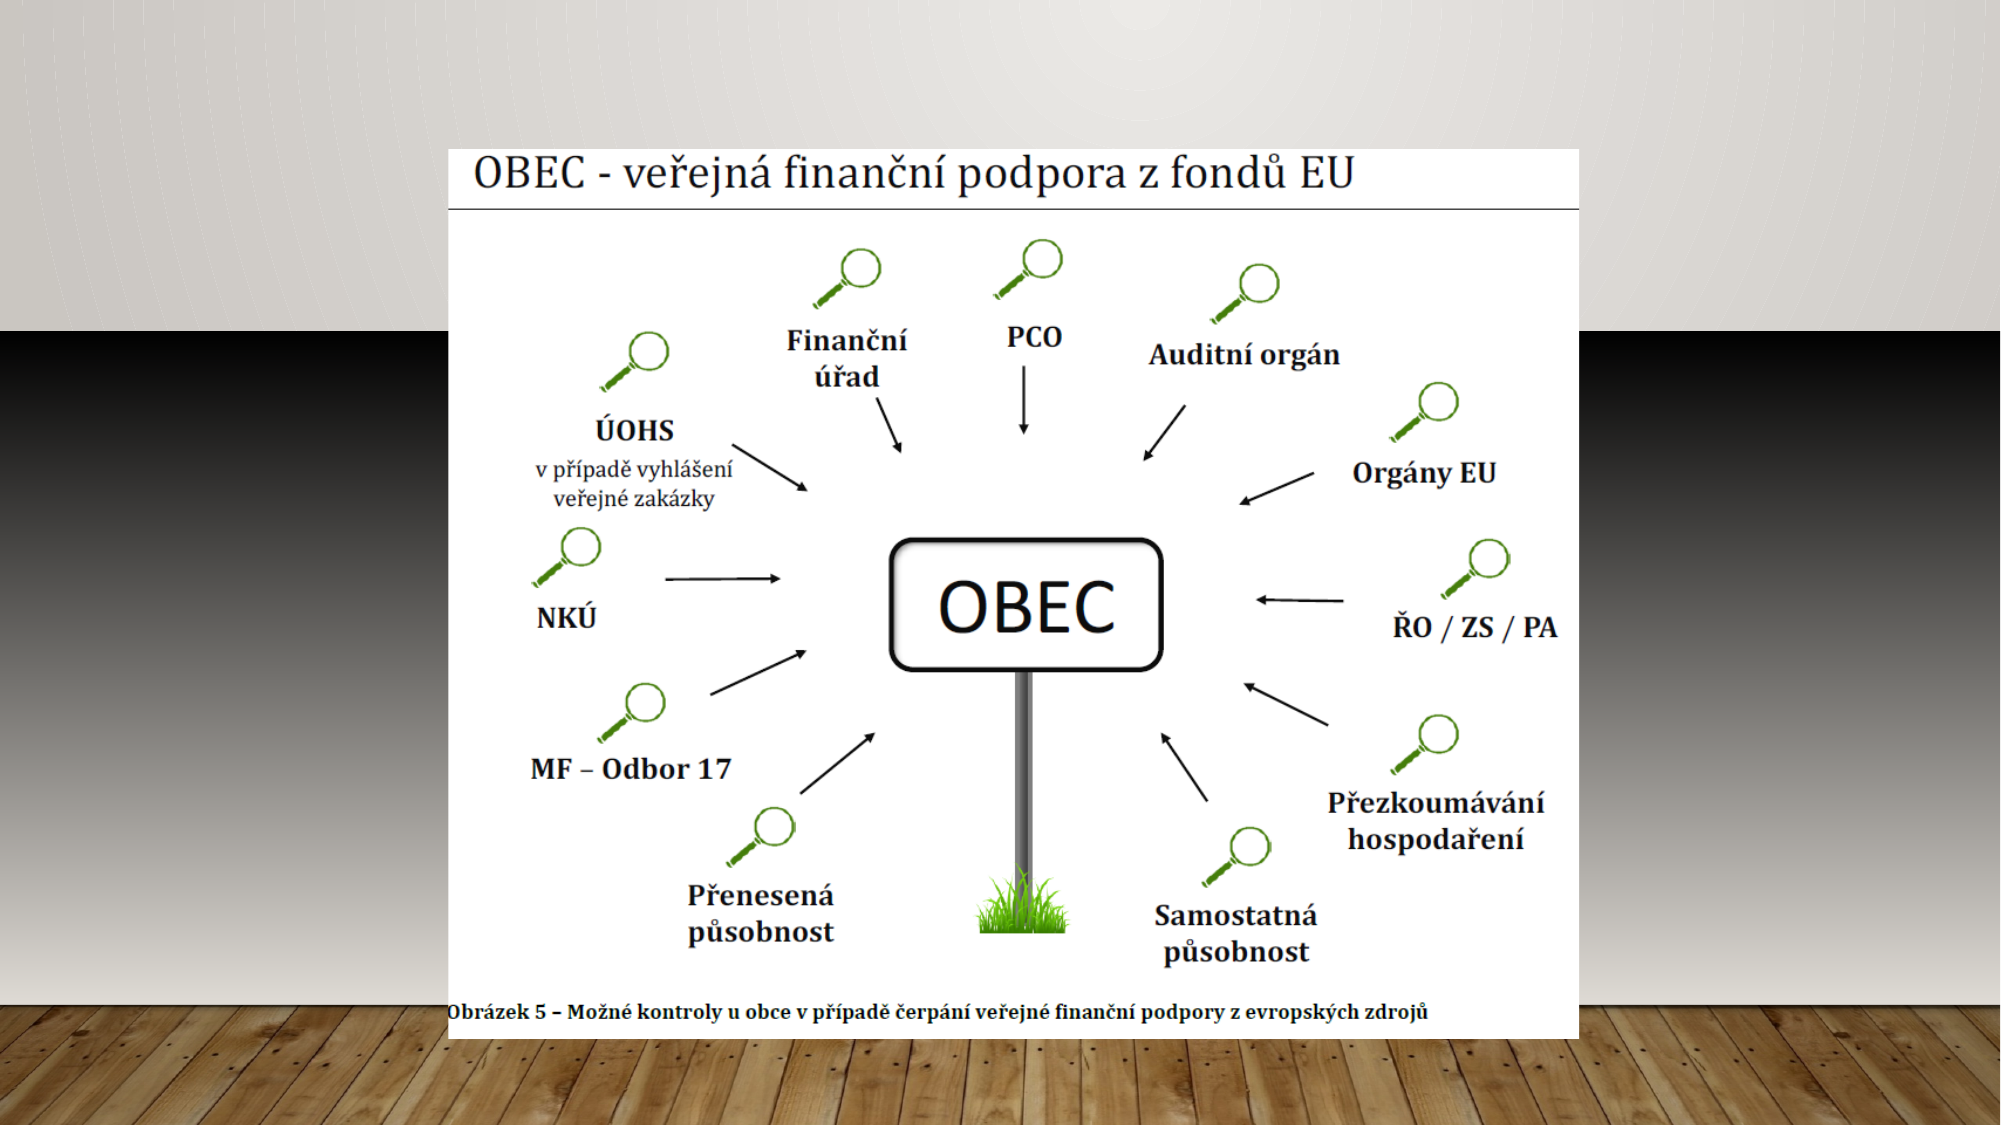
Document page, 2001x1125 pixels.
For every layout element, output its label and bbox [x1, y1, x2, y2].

picture [448, 149, 1580, 1039]
